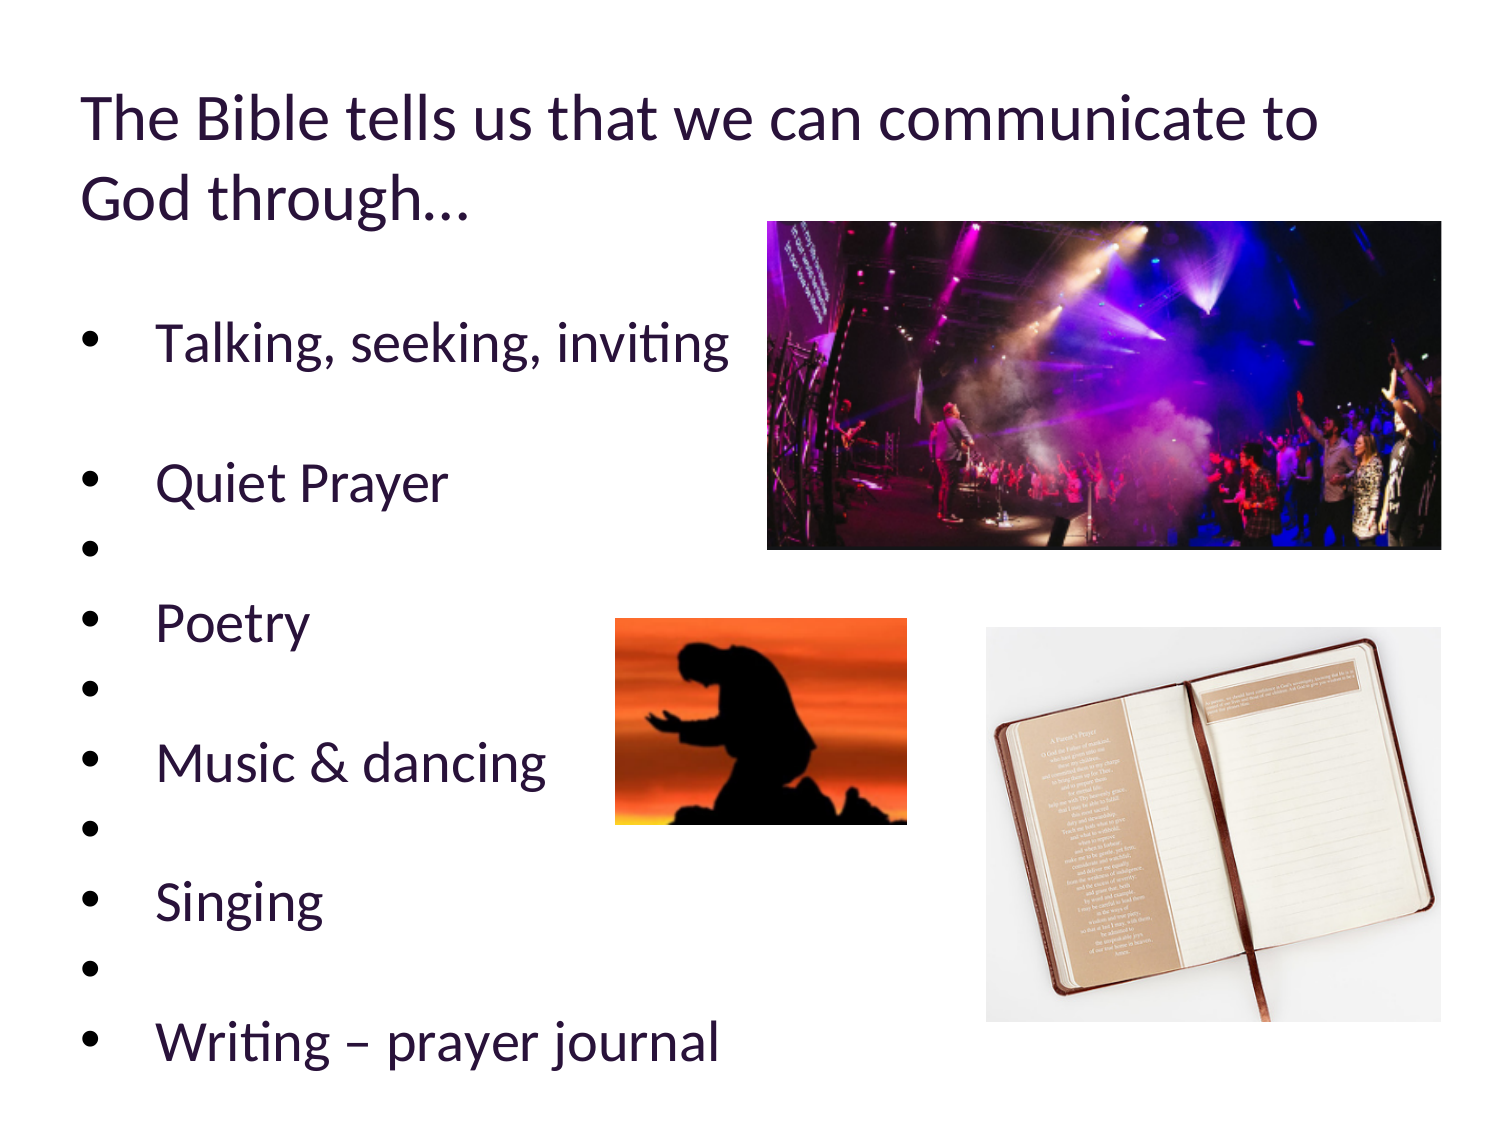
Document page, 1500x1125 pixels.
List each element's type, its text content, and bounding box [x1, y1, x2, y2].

picture [615, 618, 907, 825]
text_box The Bible tells us that we can communicate to God through… Talking, seeking, inviting Quiet Prayer Poetry Music & dancing Singing Writing – prayer journal [64, 66, 1447, 1125]
picture [767, 221, 1442, 551]
picture [986, 627, 1442, 1022]
